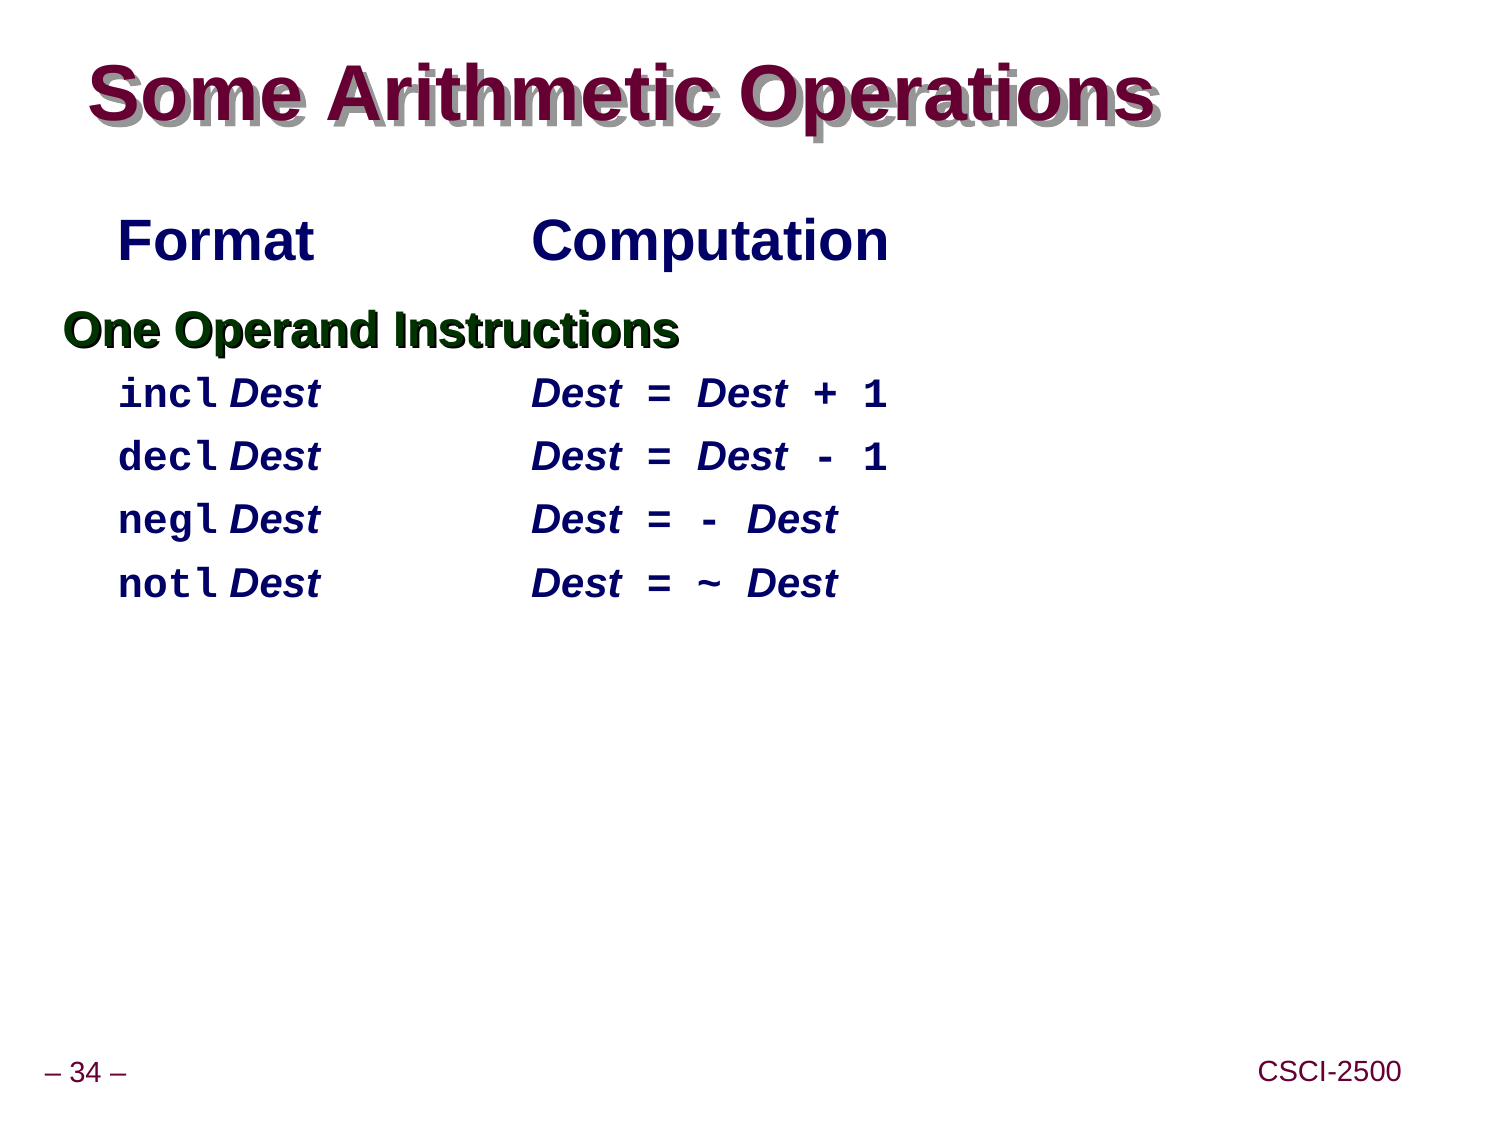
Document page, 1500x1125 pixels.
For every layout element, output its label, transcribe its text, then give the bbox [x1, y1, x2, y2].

list Format Computation One Operand Instructions incl Dest Dest = Dest + 1 decl Dest Dest = Dest - 1 negl Dest Dest = - Dest notl Dest Dest = ~ Dest [47, 200, 1411, 1058]
title Some Arithmetic Operations [87, 45, 1267, 149]
